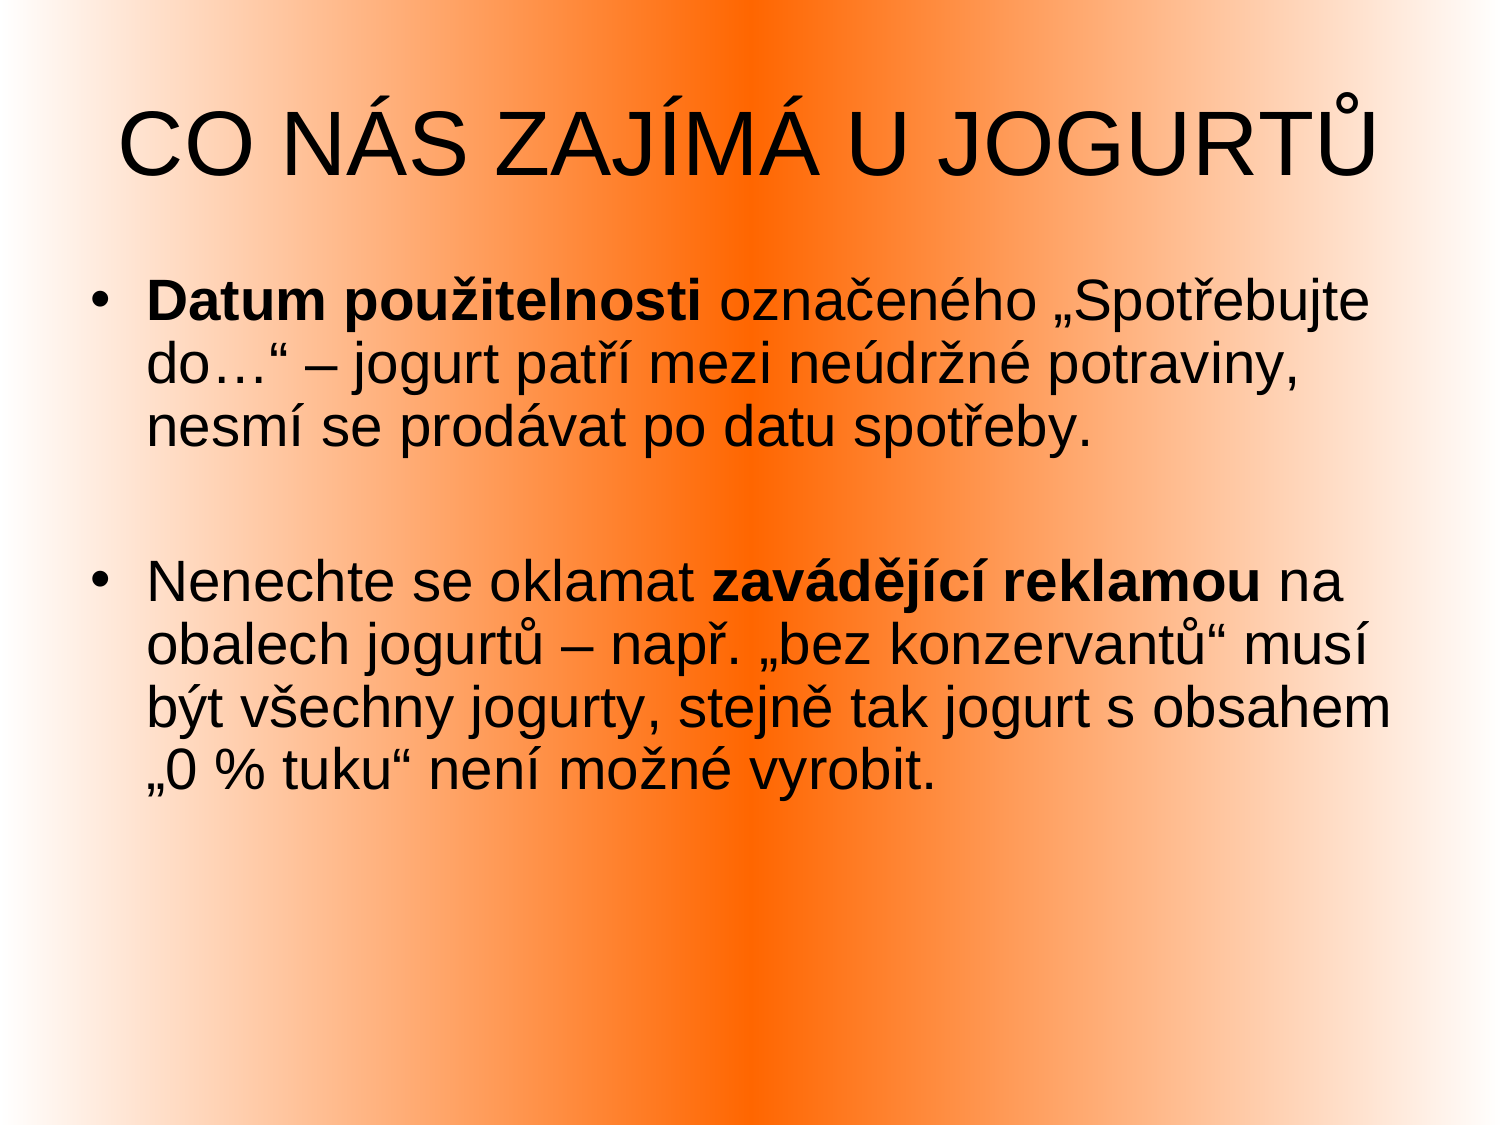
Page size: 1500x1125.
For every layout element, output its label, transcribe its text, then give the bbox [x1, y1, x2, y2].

title CO NÁS ZAJÍMÁ U JOGURTŮ [75, 45, 1426, 233]
list Datum použitelnosti označeného „Spotřebujte do…“ – jogurt patří mezi neúdržné potraviny, nesmí se prodávat po datu spotřeby. Nenechte se oklamat zavádějící reklamou na obalech jogurtů – např. „bez konzervantů“ musí být všechny jogurty, stejně tak jogurt s obsahem „0 % tuku“ není možné vyrobit. [75, 262, 1426, 1006]
